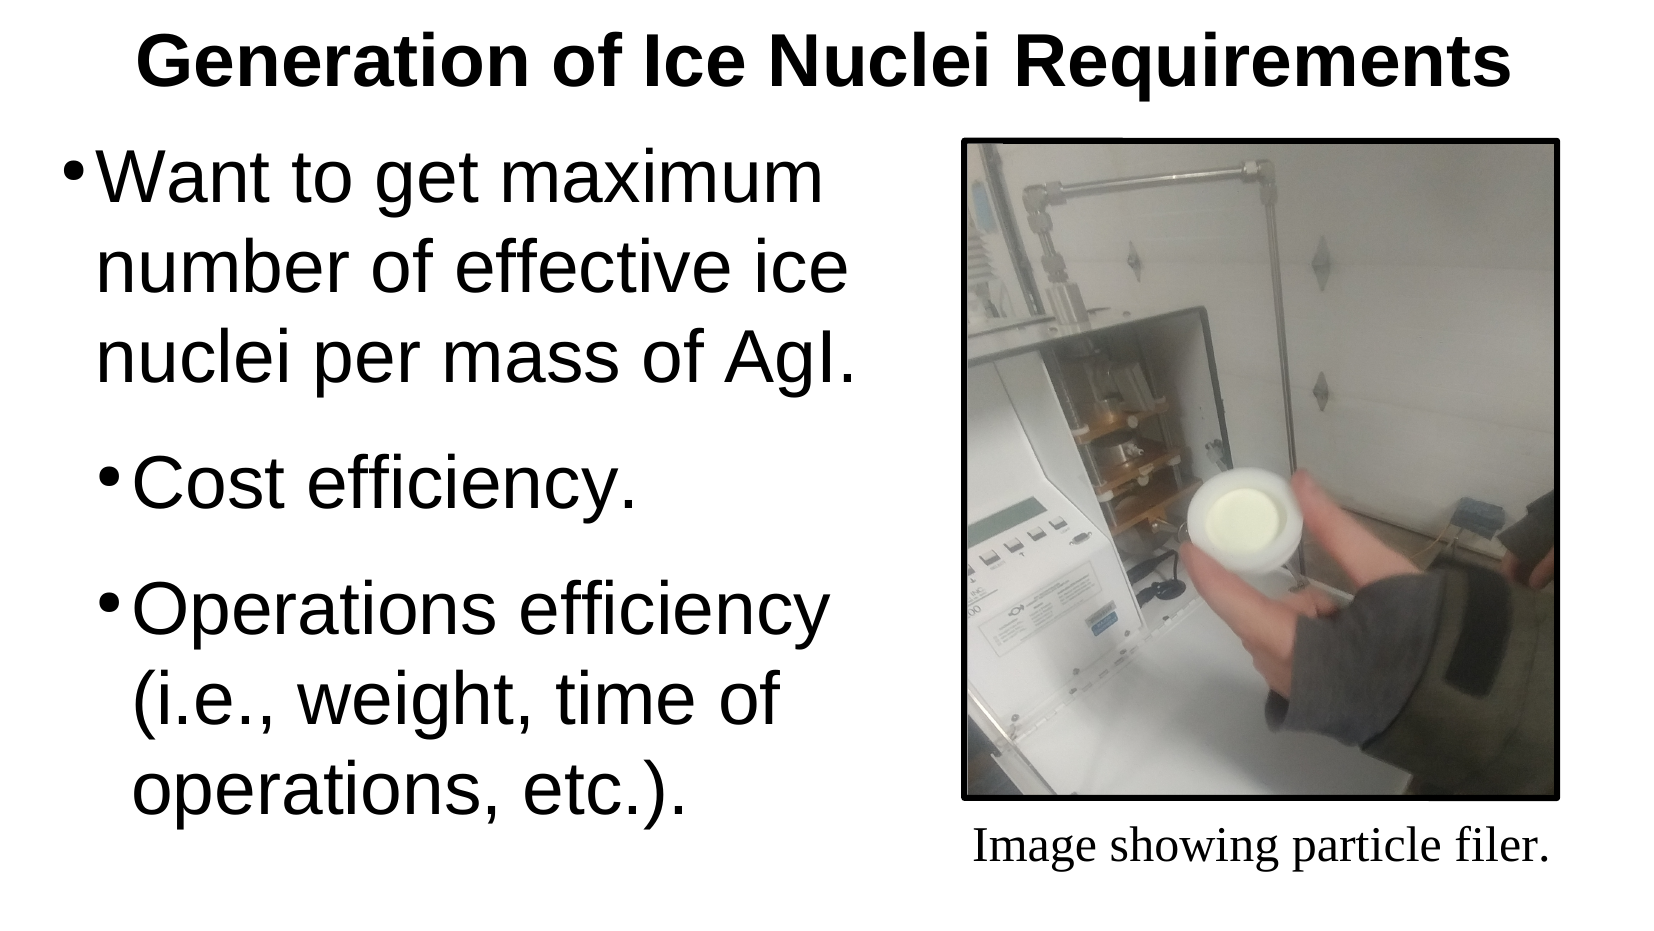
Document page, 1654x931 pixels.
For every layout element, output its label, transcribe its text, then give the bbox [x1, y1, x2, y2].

text_box Image showing particle filer. [954, 810, 1570, 882]
picture [967, 143, 1555, 796]
text_box Want to get maximum number of effective ice nuclei per mass of AgI. Cost efficiency. Operations efficiency (i.e., weight, time of operations, etc.). [4, 120, 916, 838]
title Generation of Ice Nuclei Requirements [0, 5, 1654, 107]
